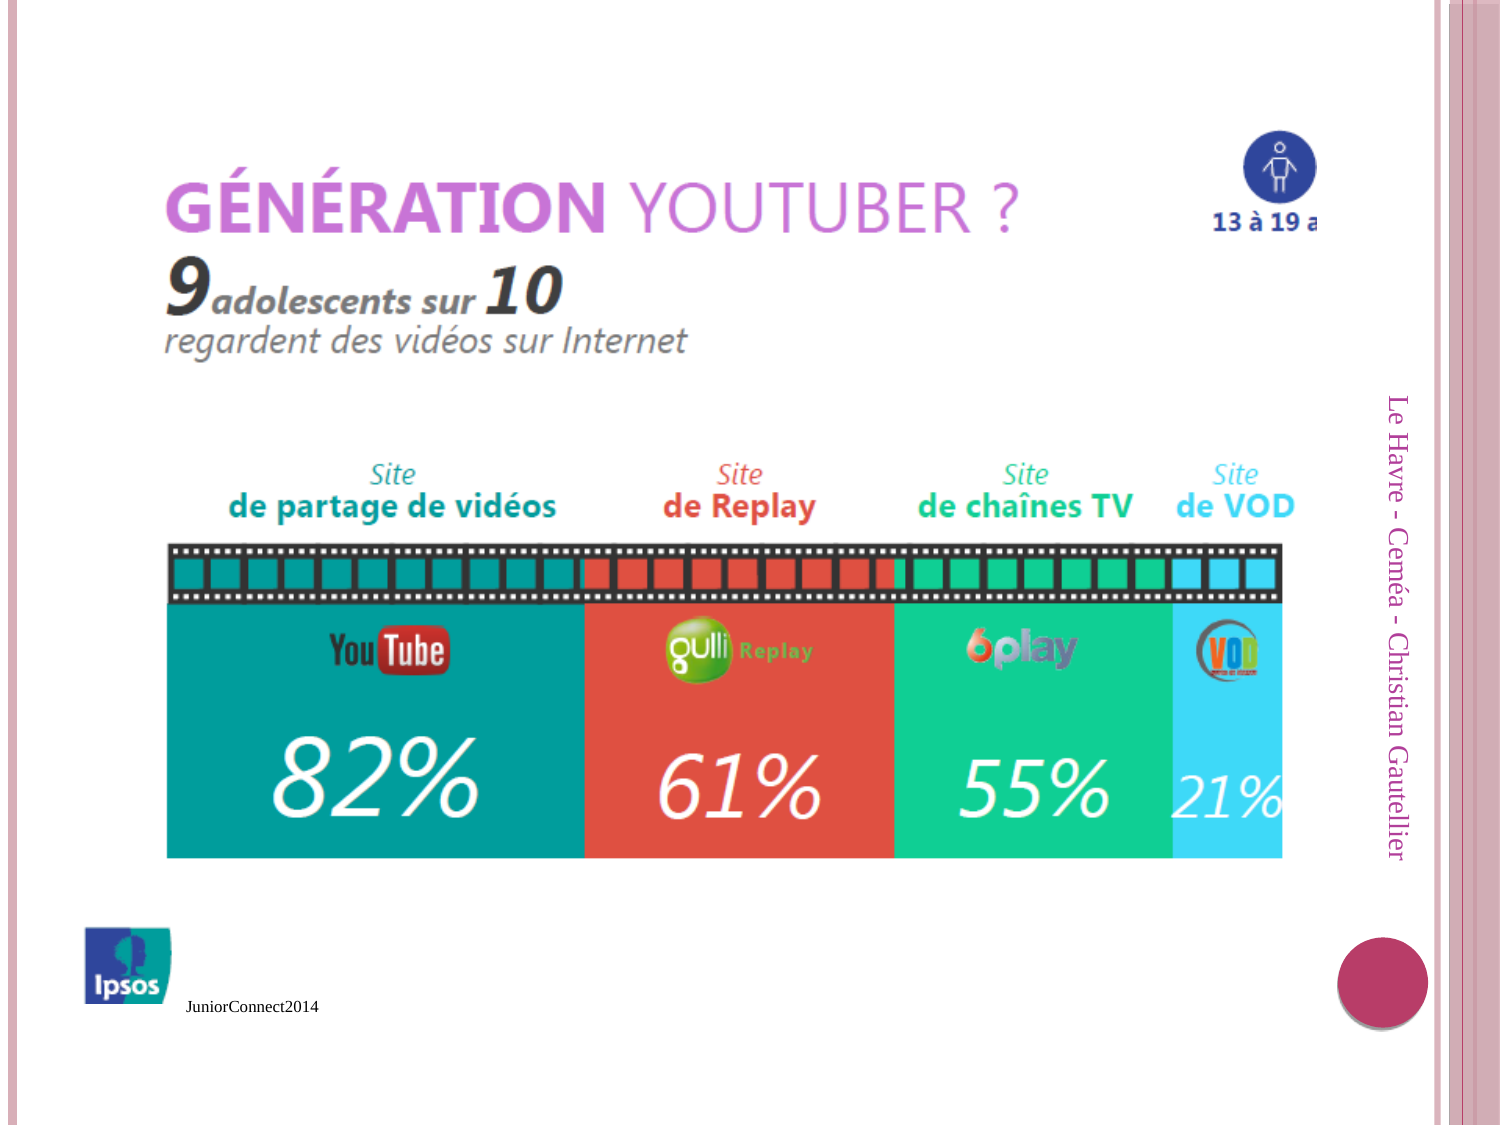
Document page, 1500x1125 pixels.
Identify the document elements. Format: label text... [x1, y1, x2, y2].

text_box JuniorConnect2014 [171, 975, 621, 1026]
footer Le Havre - Ceméa - Christian Gautellier [1379, 380, 1440, 906]
picture [64, 125, 1317, 1004]
